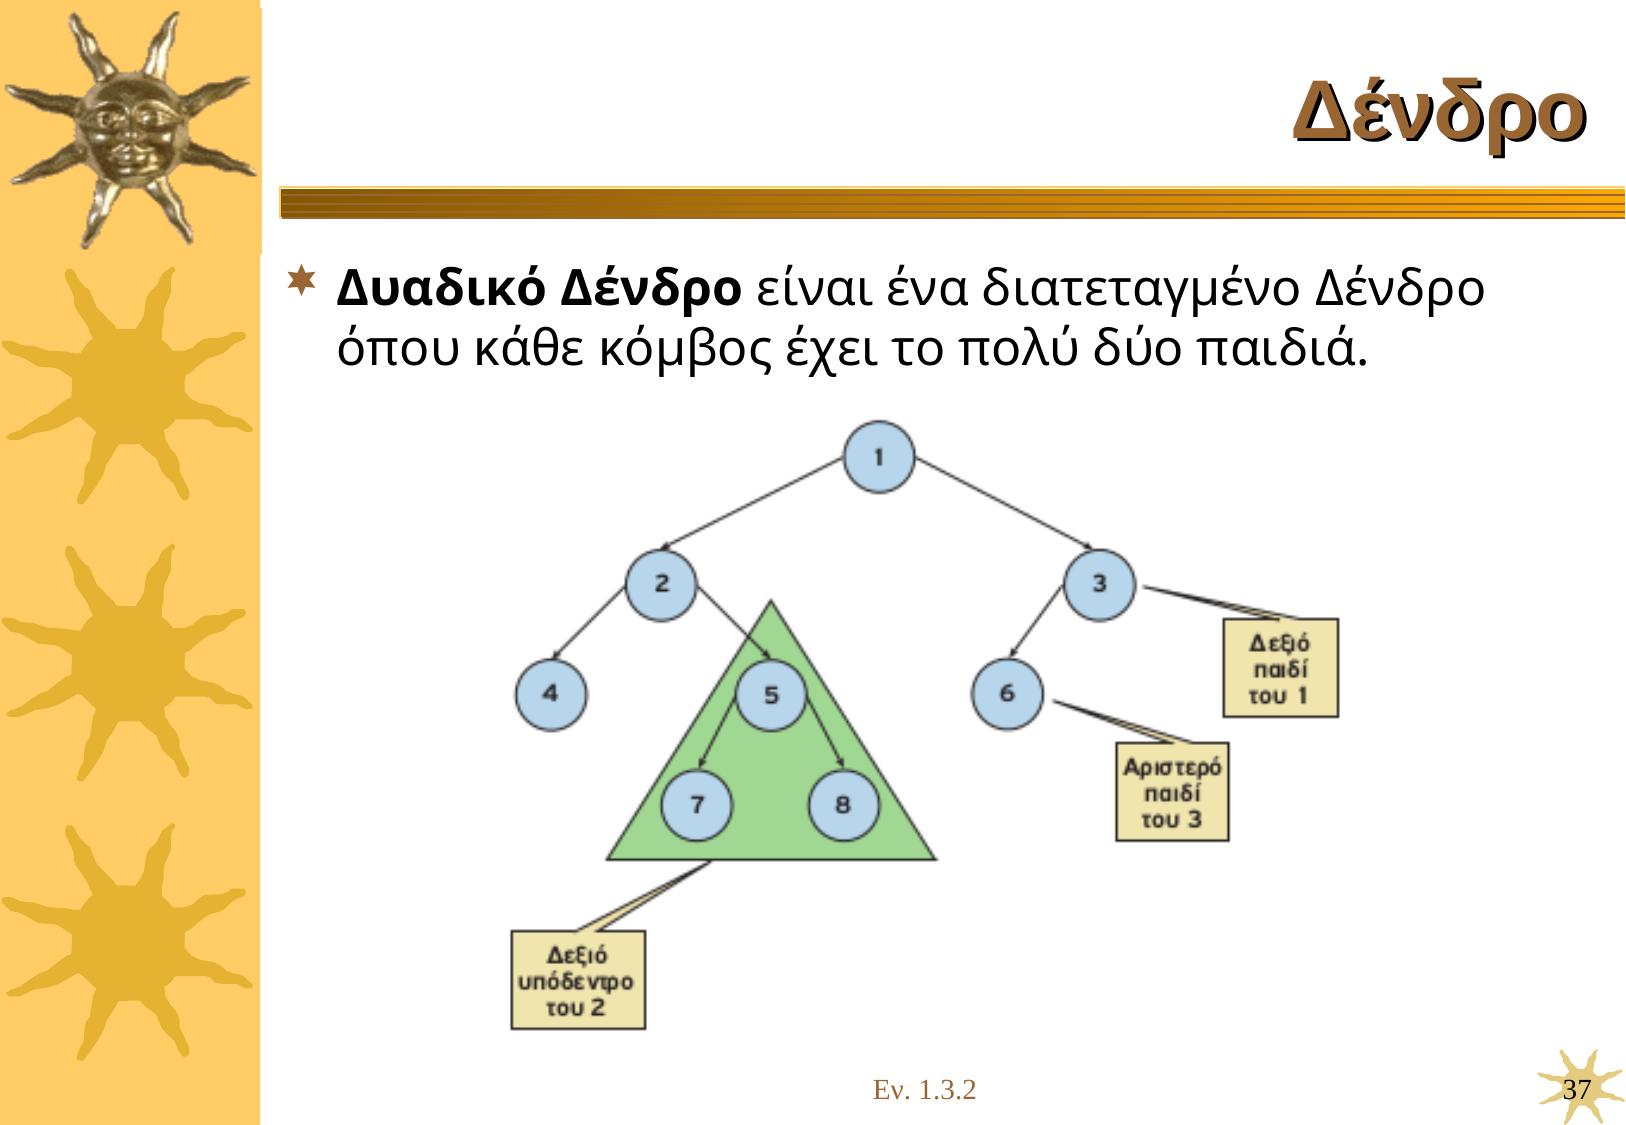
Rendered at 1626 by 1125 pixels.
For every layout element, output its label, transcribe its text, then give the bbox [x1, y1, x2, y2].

text_box Δυαδικό Δένδρο είναι ένα διατεταγμένο Δένδρο όπου κάθε κόμβος έχει το πολύ δύο παιδιά. [265, 248, 1625, 432]
picture [497, 409, 1359, 1045]
picture [1, 163, 262, 254]
text_box Δένδρο [0, 0, 1625, 163]
